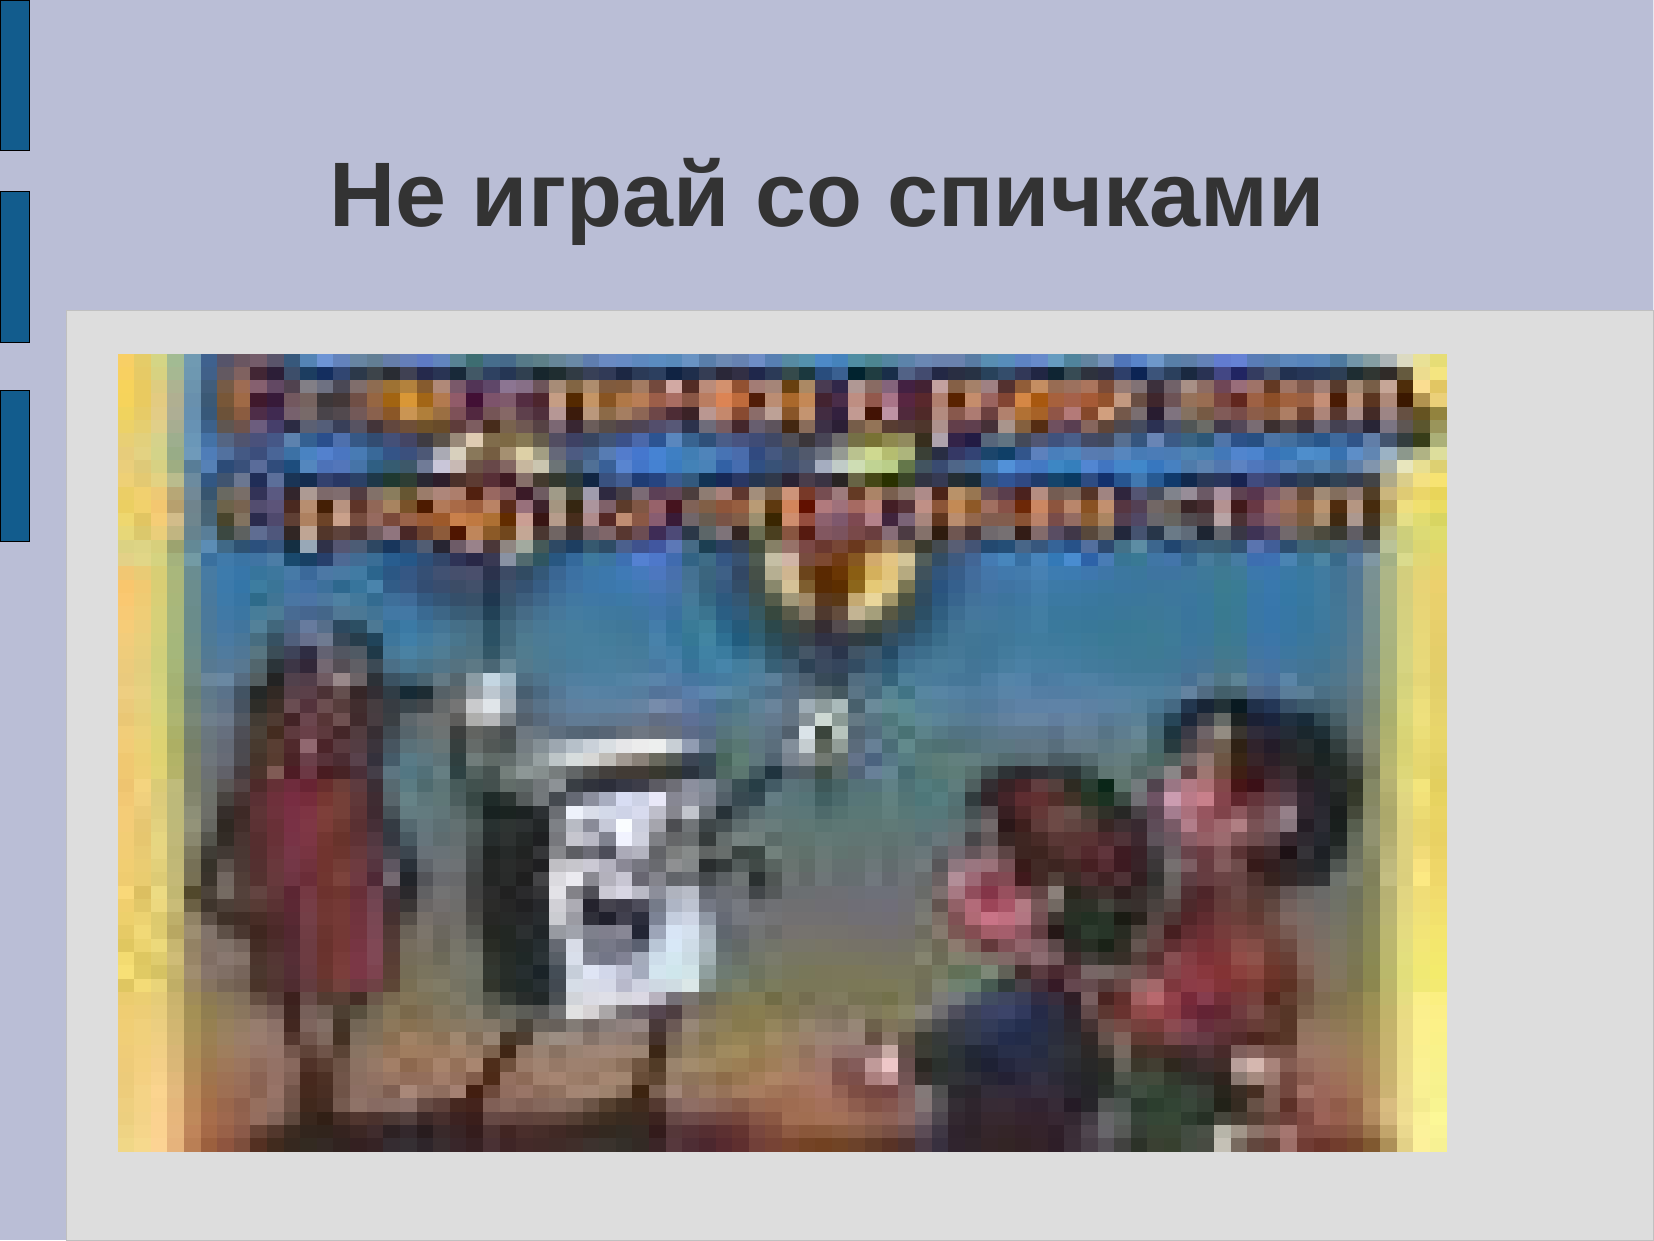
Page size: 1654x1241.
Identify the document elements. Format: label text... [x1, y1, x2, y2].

title Не играй со спичками [121, 98, 1534, 291]
picture [118, 354, 1447, 1152]
